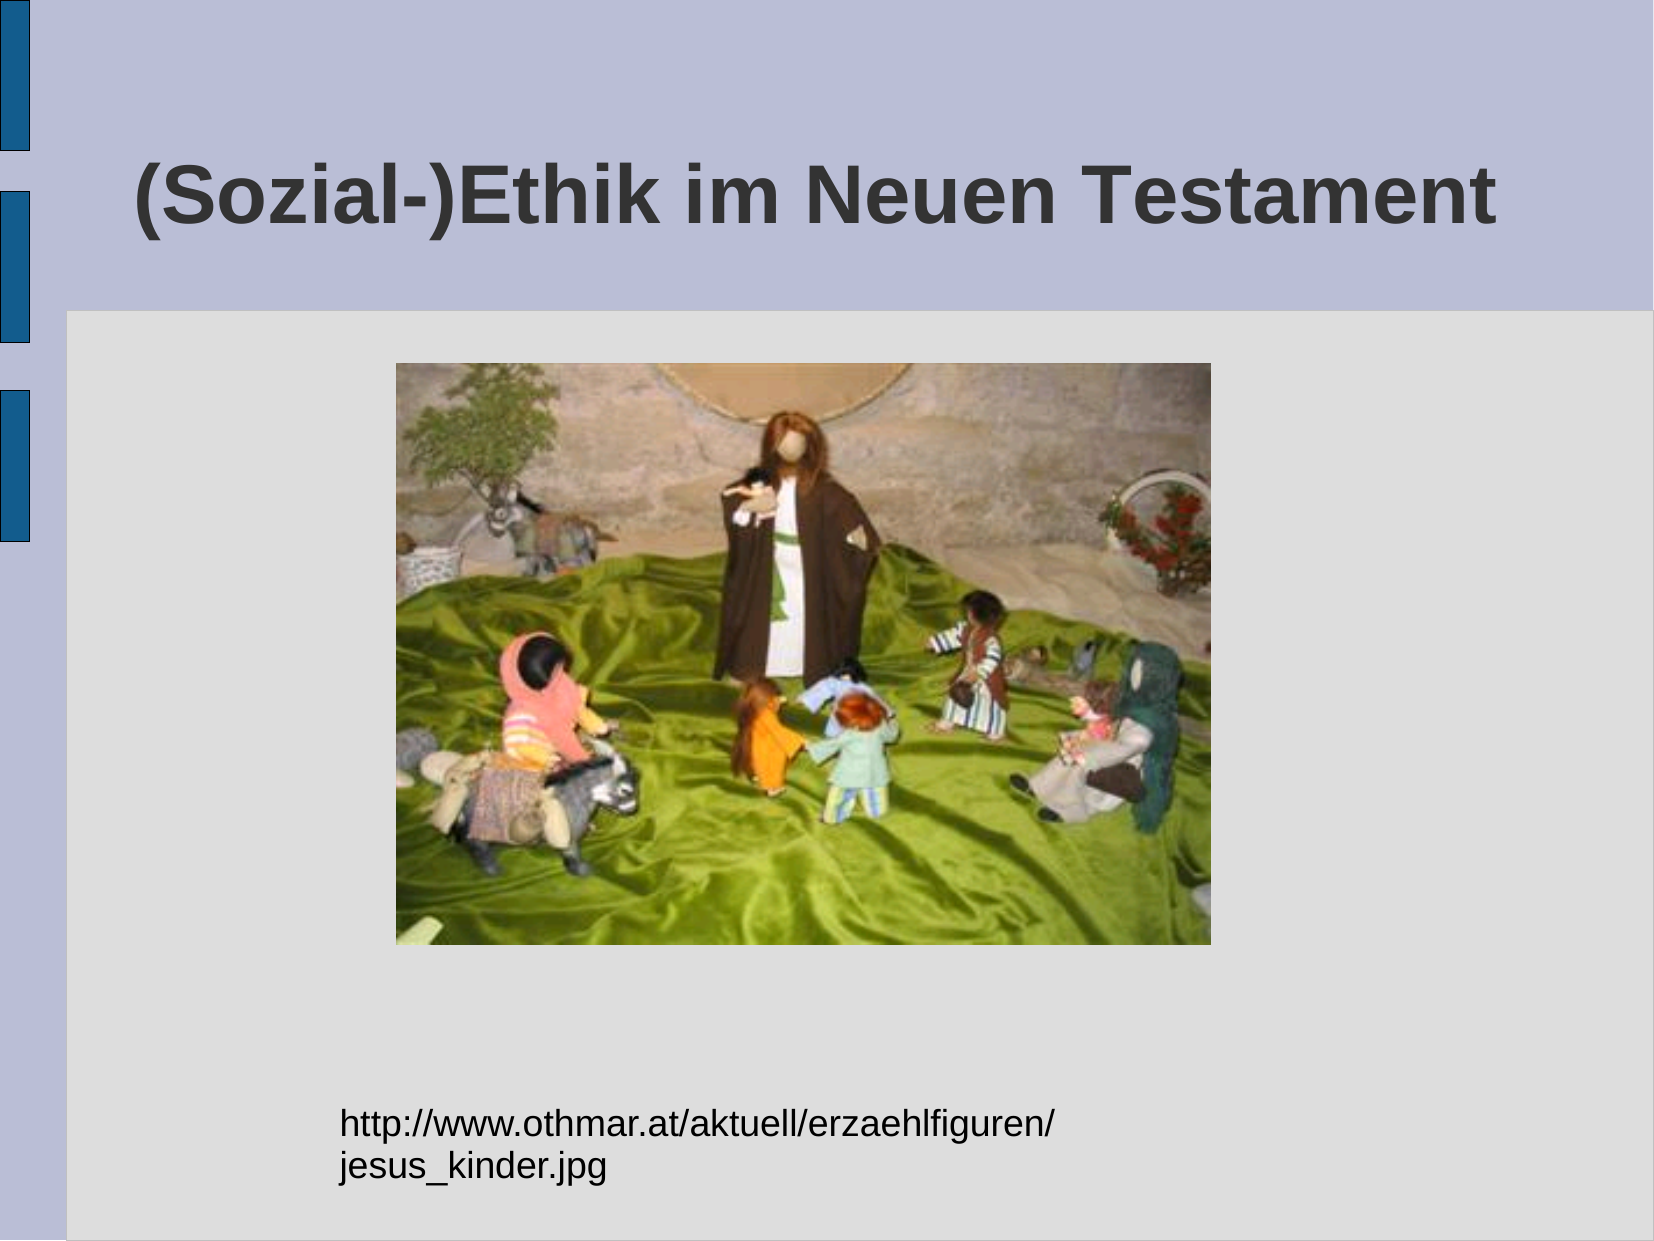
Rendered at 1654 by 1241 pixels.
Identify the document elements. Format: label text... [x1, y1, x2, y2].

title (Sozial-)Ethik im Neuen Testament [121, 98, 1534, 291]
picture [396, 363, 1211, 945]
text_box http://www.othmar.at/aktuell/erzaehlfiguren/jesus_kinder.jpg [324, 1094, 1337, 1152]
